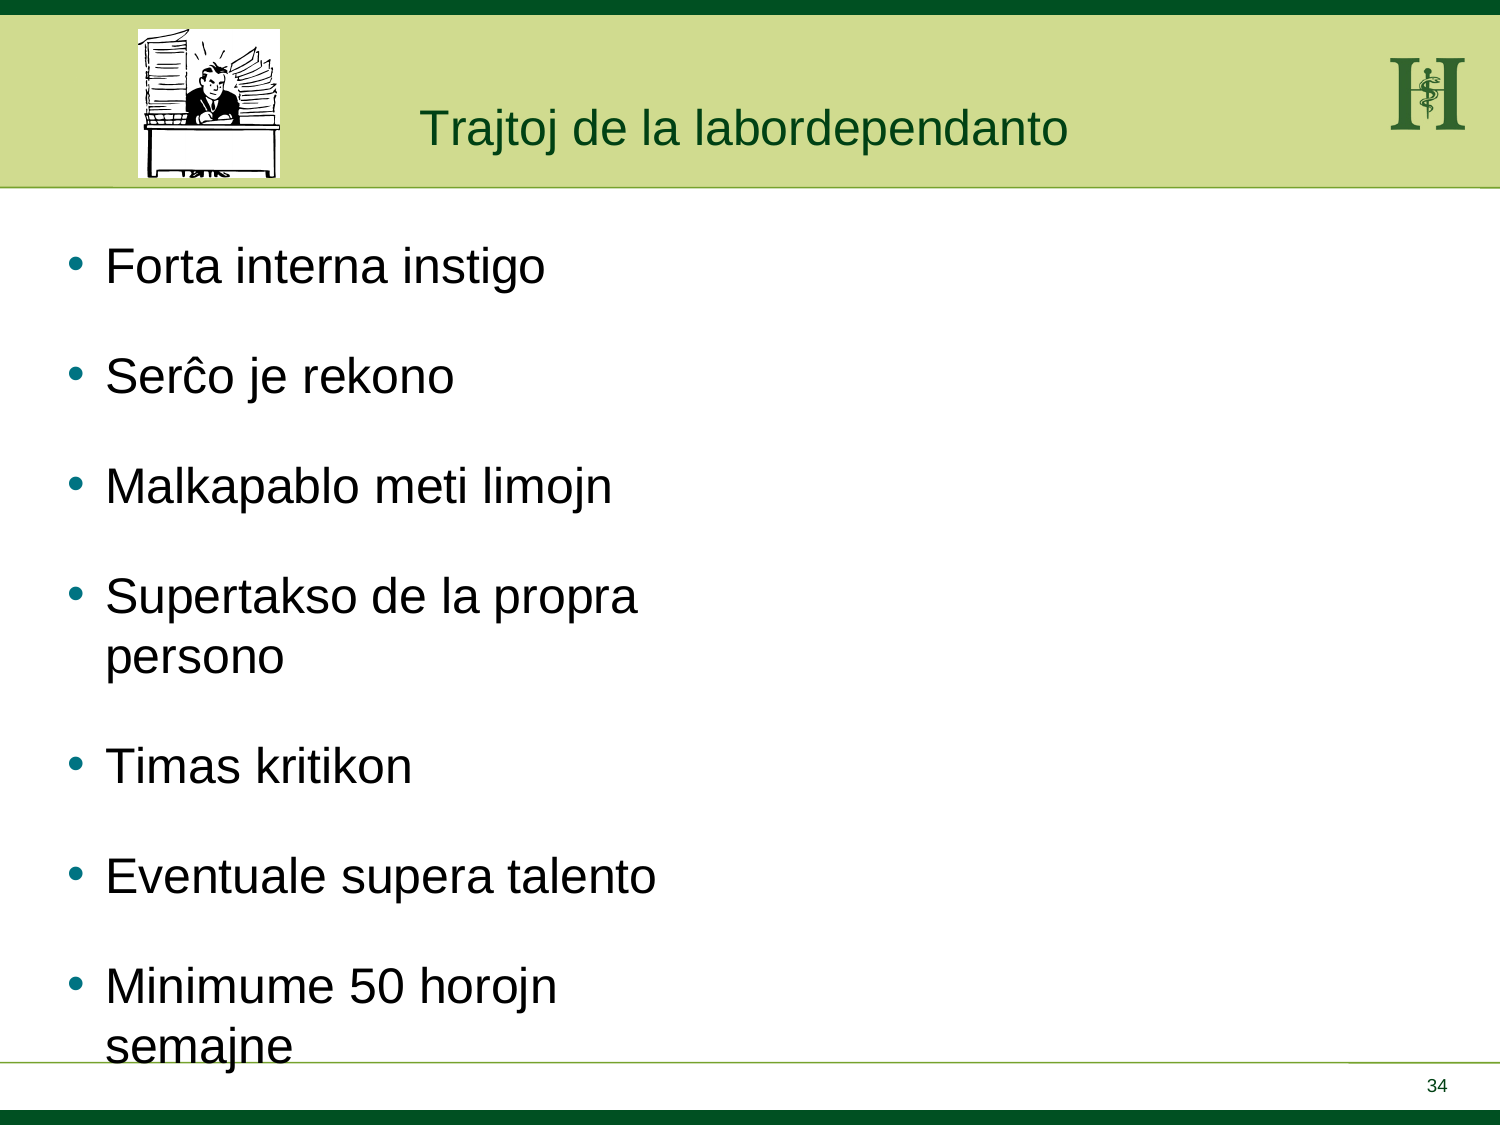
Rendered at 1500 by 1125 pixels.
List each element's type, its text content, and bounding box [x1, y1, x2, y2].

title Trajtoj de la labordependanto [52, 9, 1437, 164]
picture [0, 15, 1500, 186]
list Forta interna instigo Serĉo je rekono Malkapablo meti limojn Supertakso de la propra persono Timas kritikon Eventuale supera talento Minimume 50 horojn semajne [52, 226, 728, 1082]
